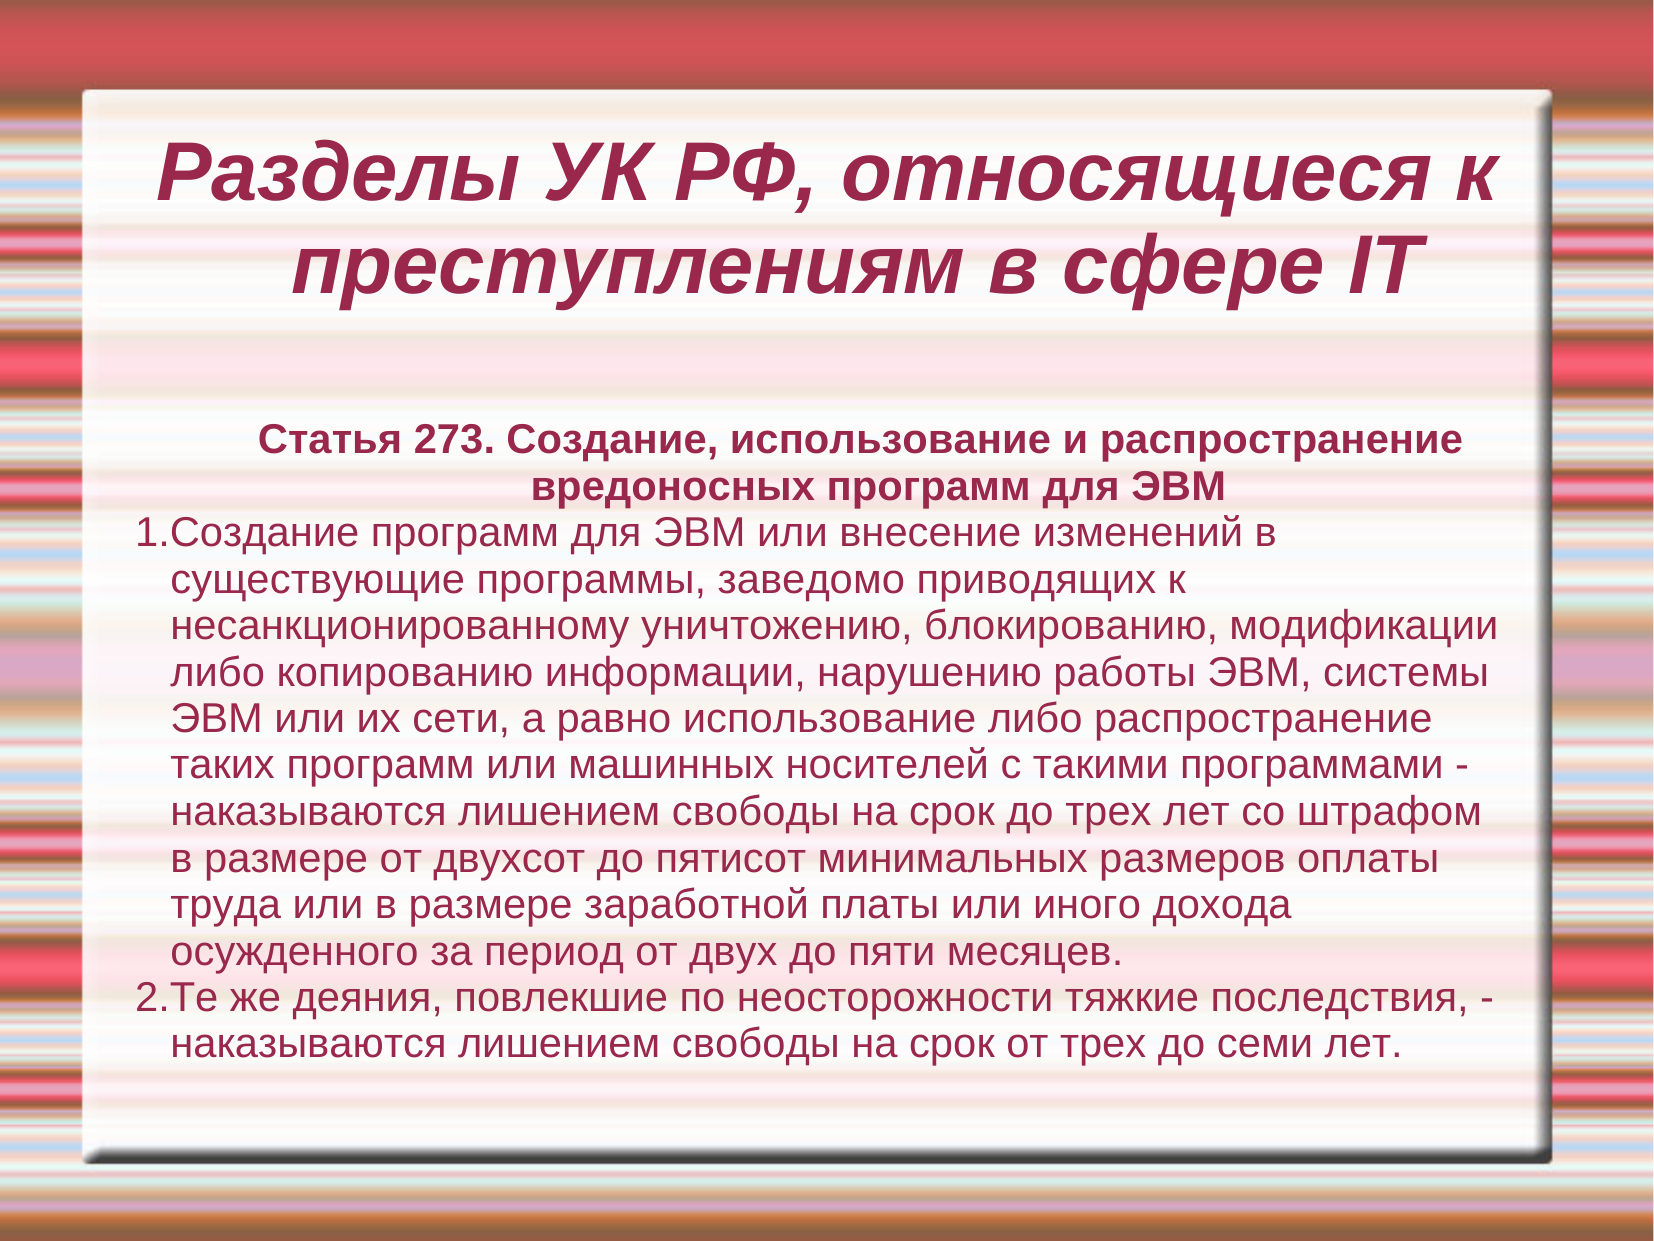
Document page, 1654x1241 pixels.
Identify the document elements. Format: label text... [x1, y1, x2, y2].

subtitle Статья 273. Создание, использование и распространение вредоносных программ для ЭВМ 1.Создание программ для ЭВМ или внесение изменений в существующие программы, заведомо приводящих к несанкционированному уничтожению, блокированию, модификации либо копированию информации, нарушению работы ЭВМ, системы ЭВМ или их сети, а равно использование либо распространение таких программ или машинных носителей с такими программами - наказываются лишением свободы на срок до трех лет со штрафом в размере от двухсот до пятисот минимальных размеров оплаты труда или в размере заработной платы или иного дохода осужденного за период от двух до пяти месяцев. 2.Те же деяния, повлекшие по неосторожности тяжкие последствия, - наказываются лишением свободы на срок от трех до семи лет. [134, 350, 1516, 1132]
title Разделы УК РФ, относящиеся к преступлениям в сфере IT [121, 114, 1534, 322]
picture [0, 0, 1654, 1241]
